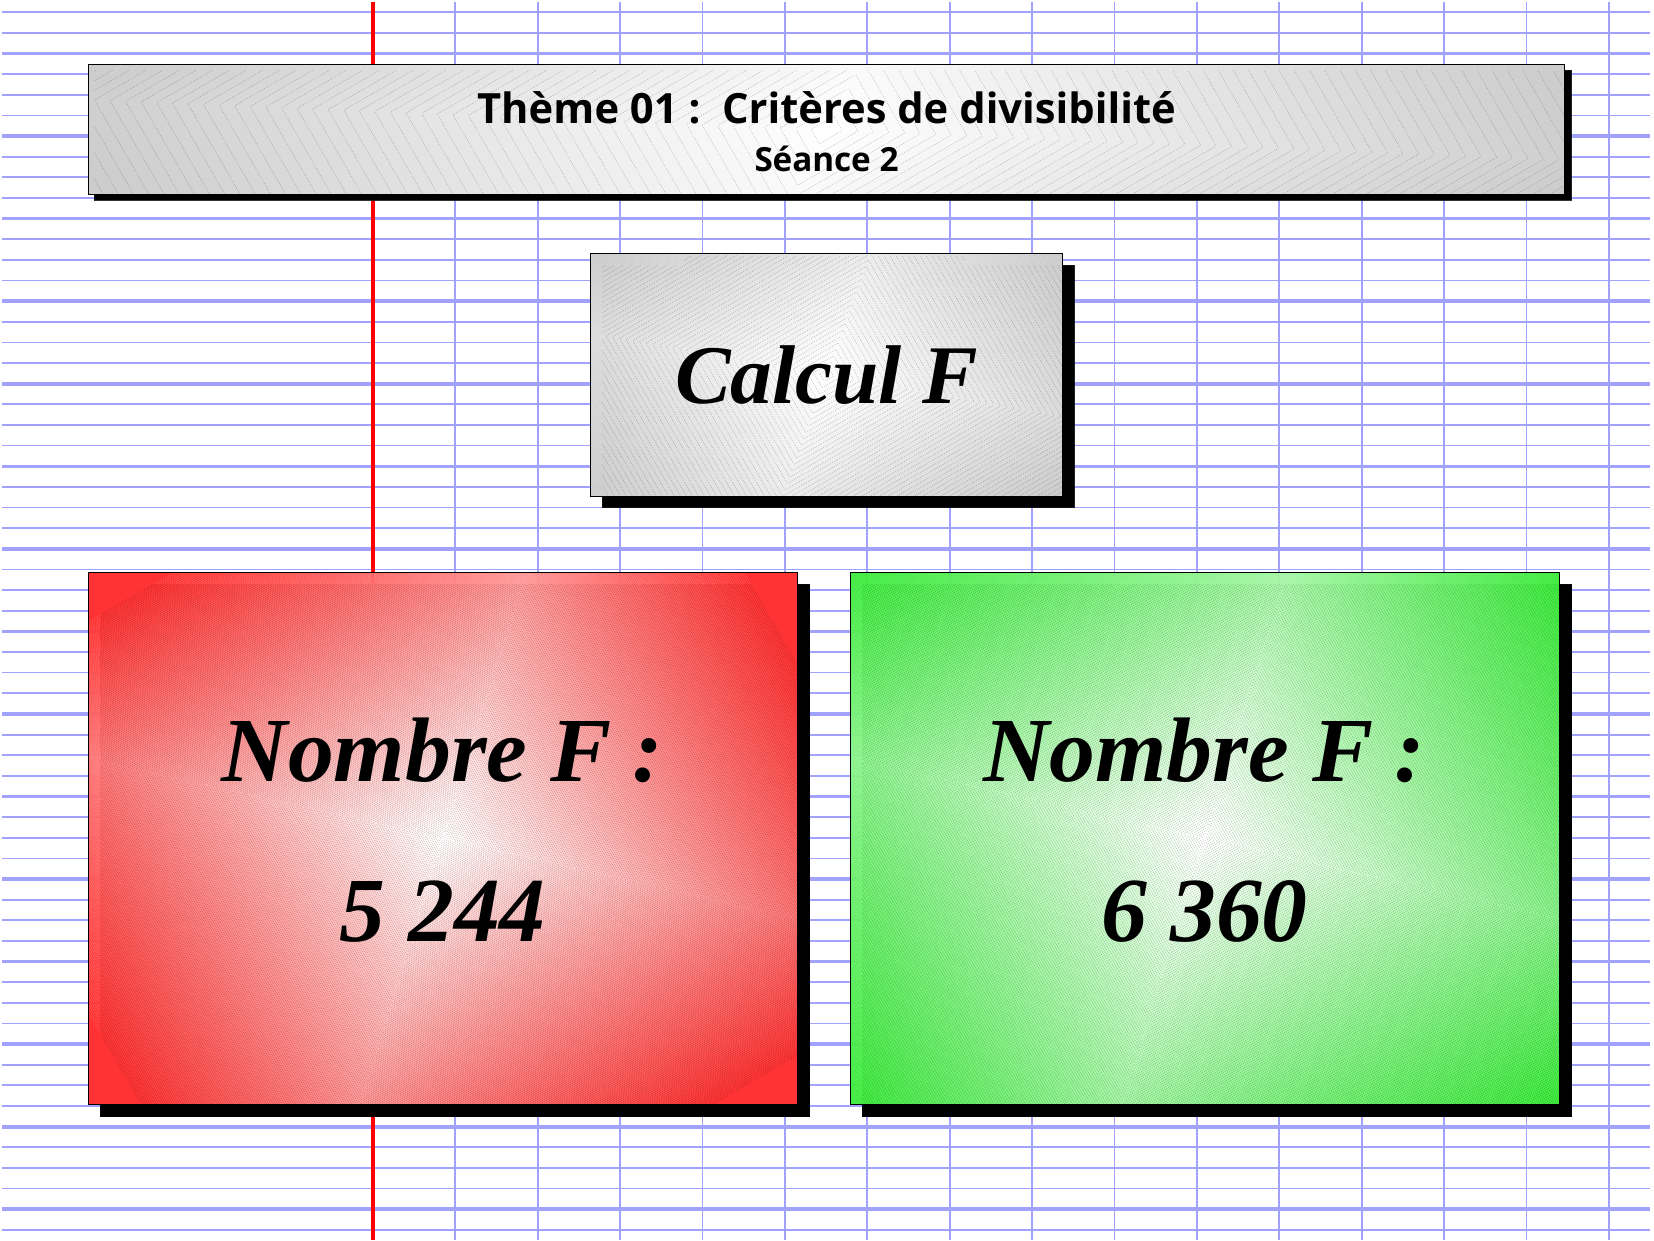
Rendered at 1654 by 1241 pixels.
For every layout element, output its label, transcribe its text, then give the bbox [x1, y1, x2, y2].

text_box Thème 01 : Critères de divisibilité Séance 2 [88, 64, 1565, 195]
picture [0, 0, 1654, 1241]
text_box Calcul F [590, 253, 1063, 497]
text_box Nombre F : 5 244 [88, 572, 798, 1105]
text_box Nombre F : 6 360 [850, 572, 1560, 1105]
